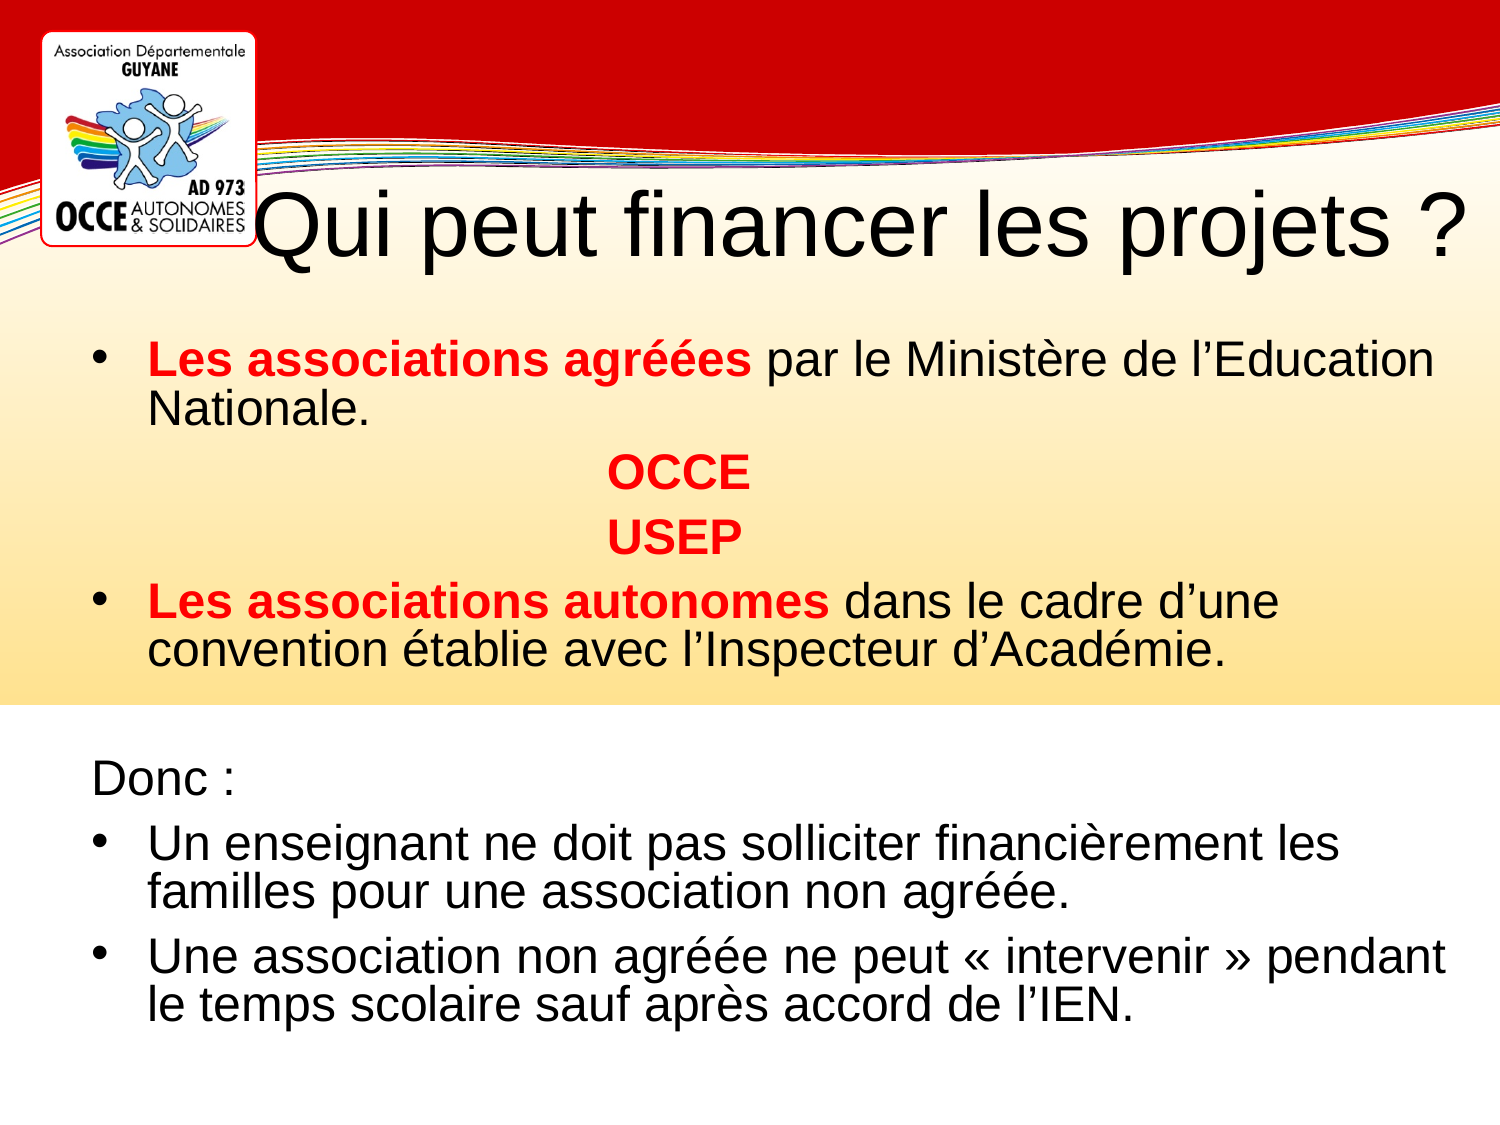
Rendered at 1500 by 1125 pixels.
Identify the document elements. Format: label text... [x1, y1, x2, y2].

list Les associations agréées par le Ministère de l’Education Nationale. OCCE USEP Les associations autonomes dans le cadre d’une convention établie avec l’Inspecteur d’Académie. Donc : Un enseignant ne doit pas solliciter financièrement les familles pour une association non agréée. Une association non agréée ne peut « intervenir » pendant le temps scolaire sauf après accord de l’IEN. [76, 330, 1469, 1071]
title Qui peut financer les projets ? [221, 172, 1500, 315]
picture [54, 44, 245, 234]
